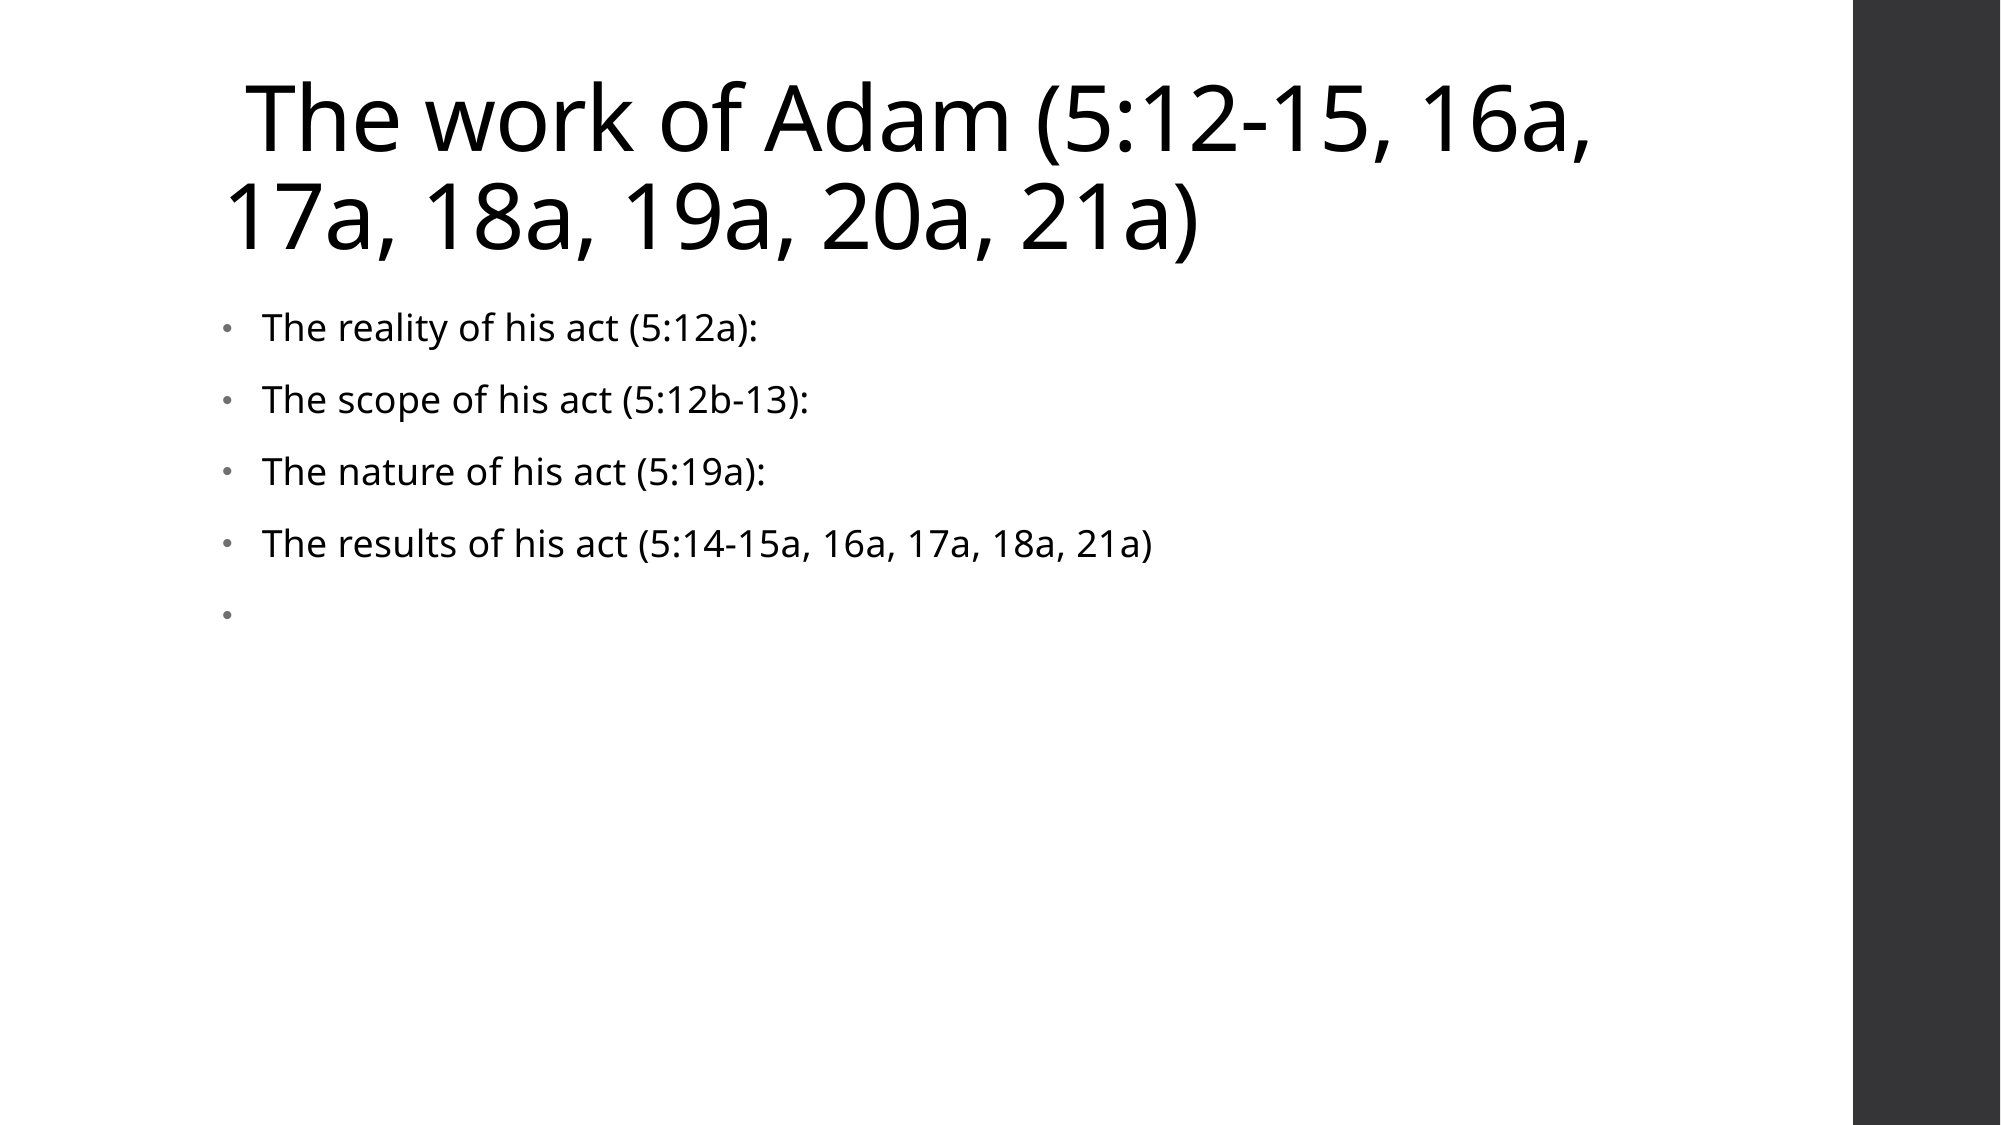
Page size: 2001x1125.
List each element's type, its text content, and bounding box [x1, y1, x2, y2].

list The reality of his act (5:12a): The scope of his act (5:12b-13): The nature of his act (5:19a): The results of his act (5:14-15a, 16a, 17a, 18a, 21a) [206, 299, 1617, 1014]
title The work of Adam (5:12-15, 16a, 17a, 18a, 19a, 20a, 21a) [206, 60, 1797, 278]
